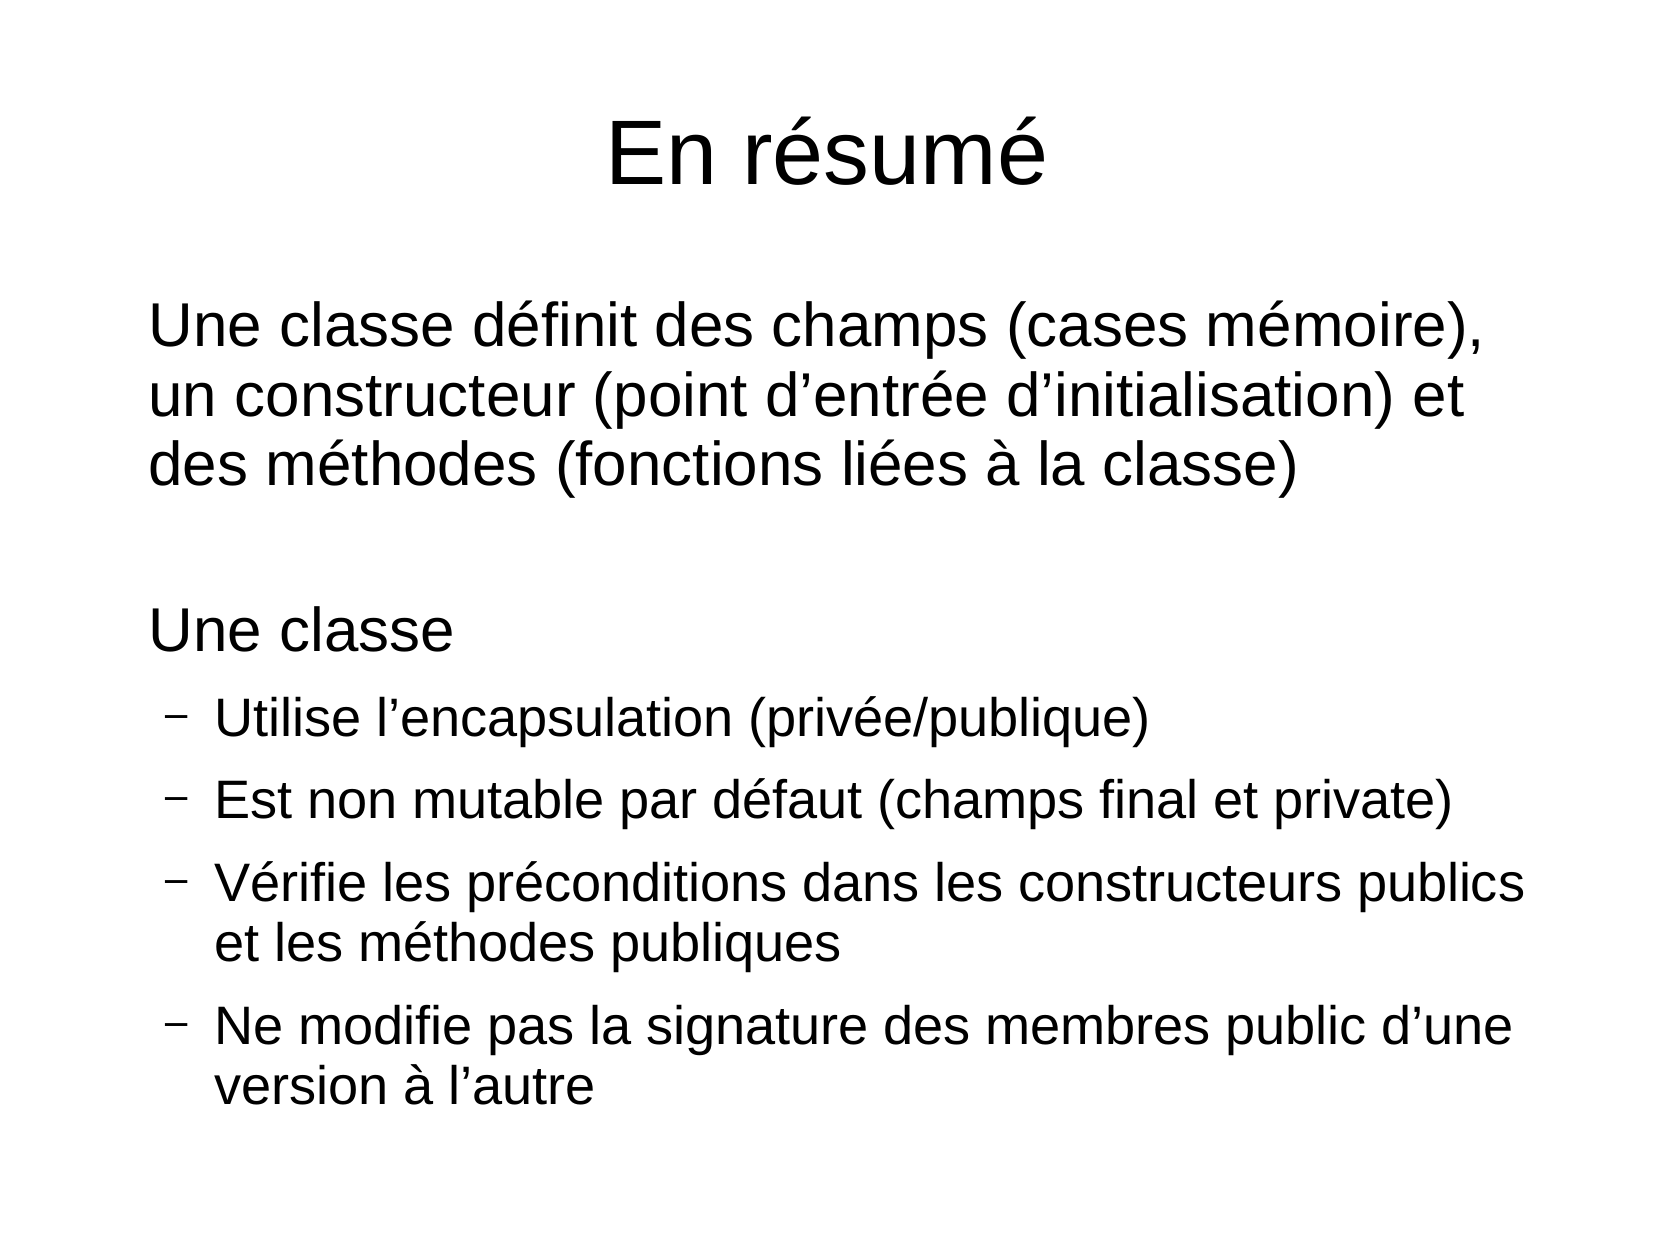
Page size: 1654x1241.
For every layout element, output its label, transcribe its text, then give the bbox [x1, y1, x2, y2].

title En résumé [82, 49, 1571, 257]
list Une classe définit des champs (cases mémoire), un constructeur (point d’entrée d’initialisation) et des méthodes (fonctions liées à la classe) Une classe Utilise l’encapsulation (privée/publique) Est non mutable par défaut (champs final et private) Vérifie les préconditions dans les constructeurs publics et les méthodes publiques Ne modifie pas la signature des membres public d’une version à l’autre [82, 290, 1571, 1126]
